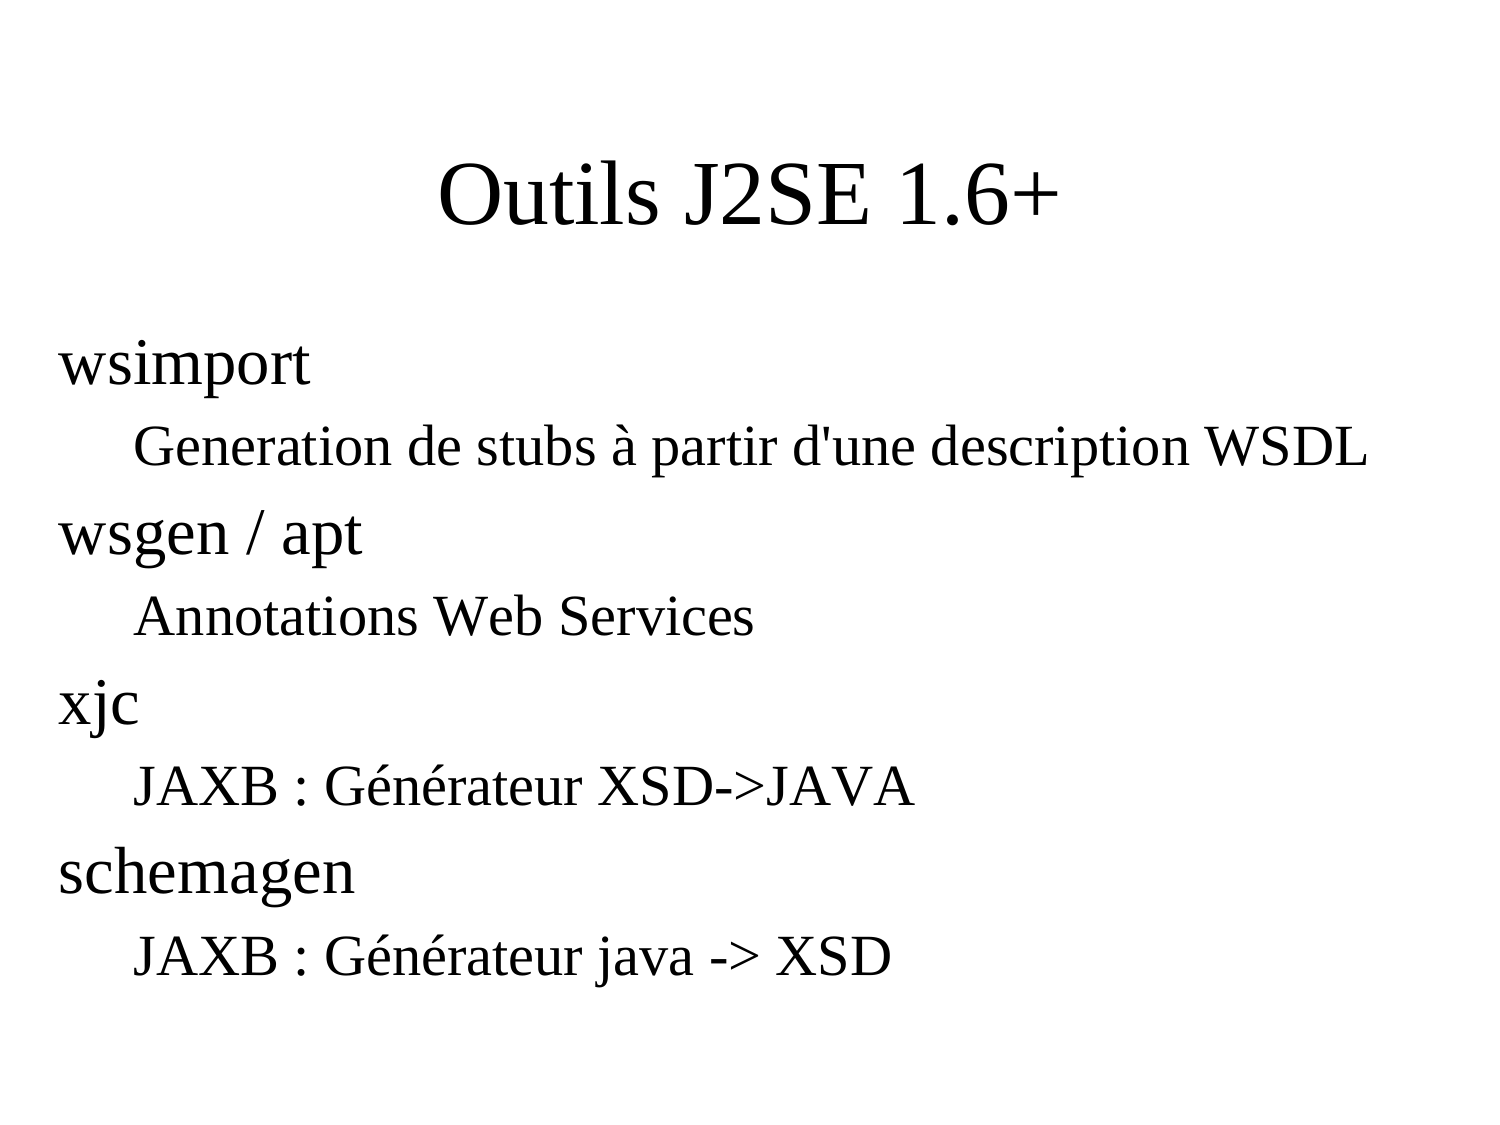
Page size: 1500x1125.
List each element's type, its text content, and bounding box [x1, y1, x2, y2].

list wsimport Generation de stubs à partir d'une description WSDL wsgen / apt Annotations Web Services xjc JAXB : Générateur XSD->JAVA schemagen JAXB : Générateur java -> XSD [59, 324, 1447, 1039]
title Outils J2SE 1.6+ [112, 107, 1388, 281]
